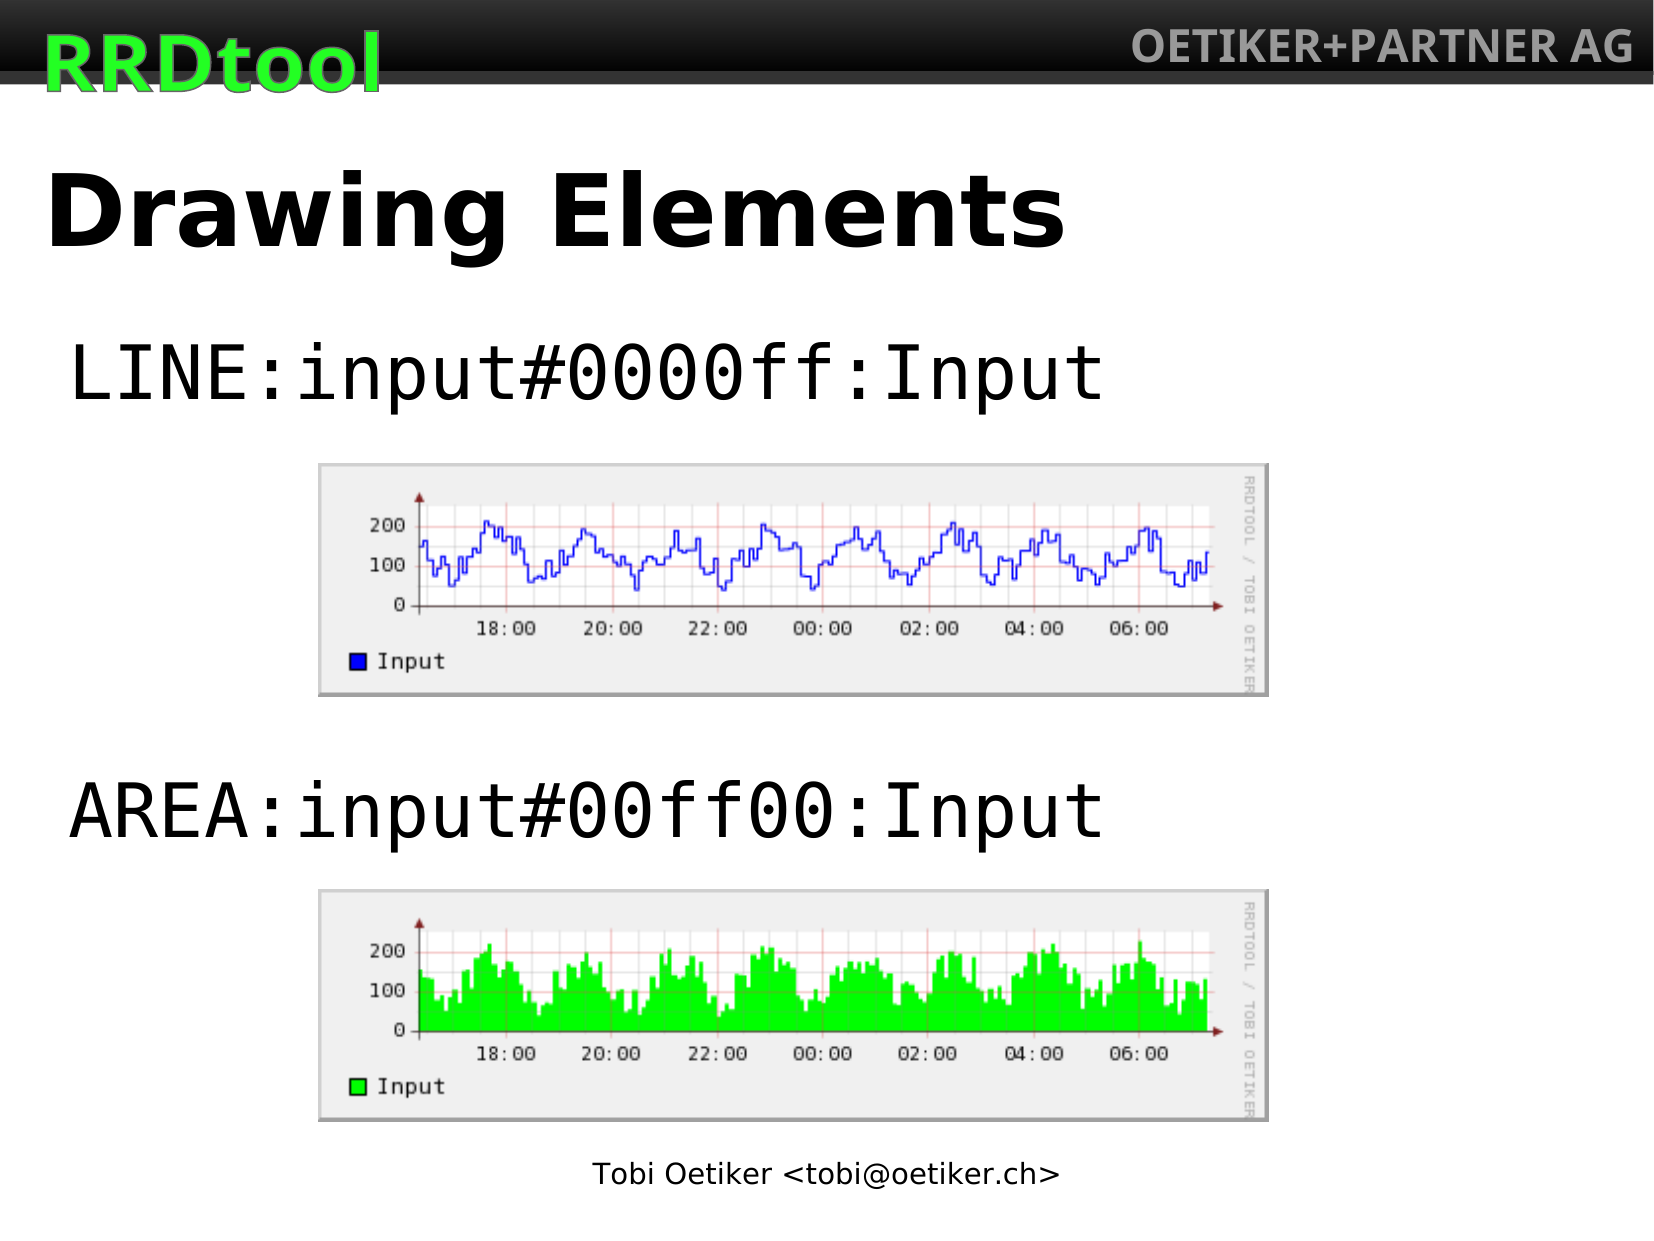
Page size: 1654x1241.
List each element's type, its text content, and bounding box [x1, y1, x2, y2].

picture [318, 463, 1269, 697]
title Drawing Elements [43, 137, 1582, 287]
list LINE:input#0000ff:Input AREA:input#00ff00:Input [50, 329, 1571, 1099]
picture [318, 889, 1269, 1123]
